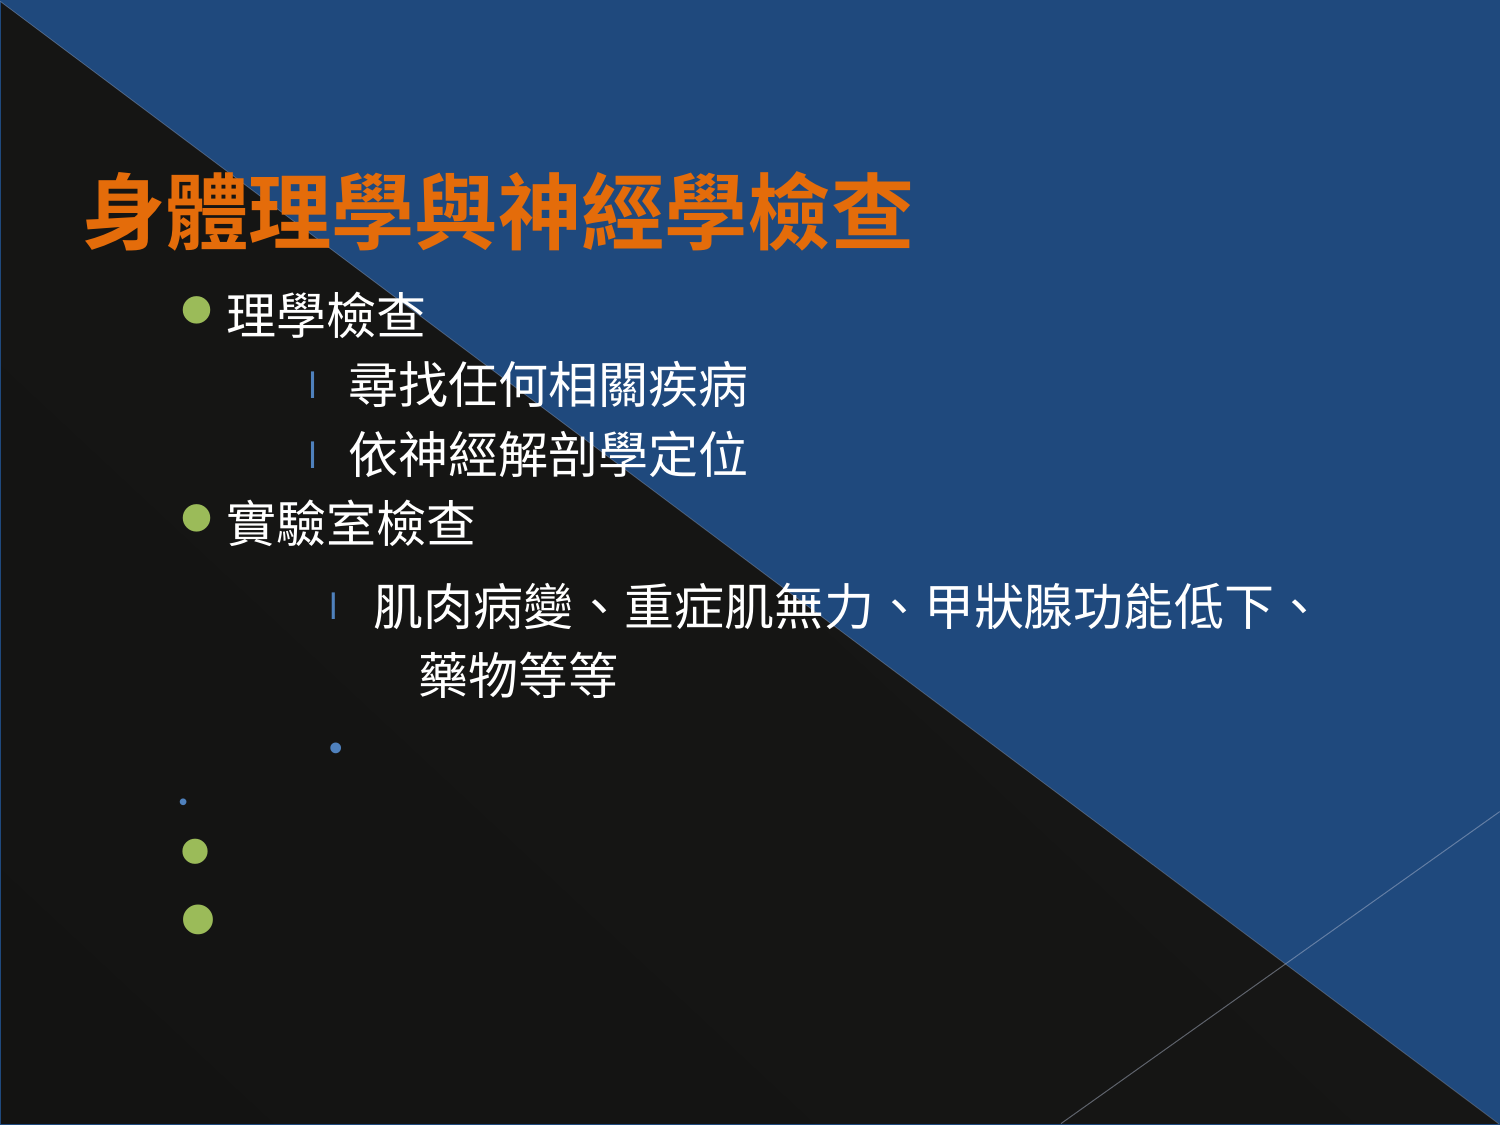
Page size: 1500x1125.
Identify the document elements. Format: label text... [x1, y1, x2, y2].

text_box [726, 234, 1433, 1038]
text_box 理學檢查 尋找任何相關疾病 依神經解剖學定位 實驗室檢查 肌肉病變、重症肌無力、甲狀腺功能低下、藥物等等 [164, 281, 1290, 1085]
text_box 身體理學與神經學檢查 [82, 164, 1433, 270]
